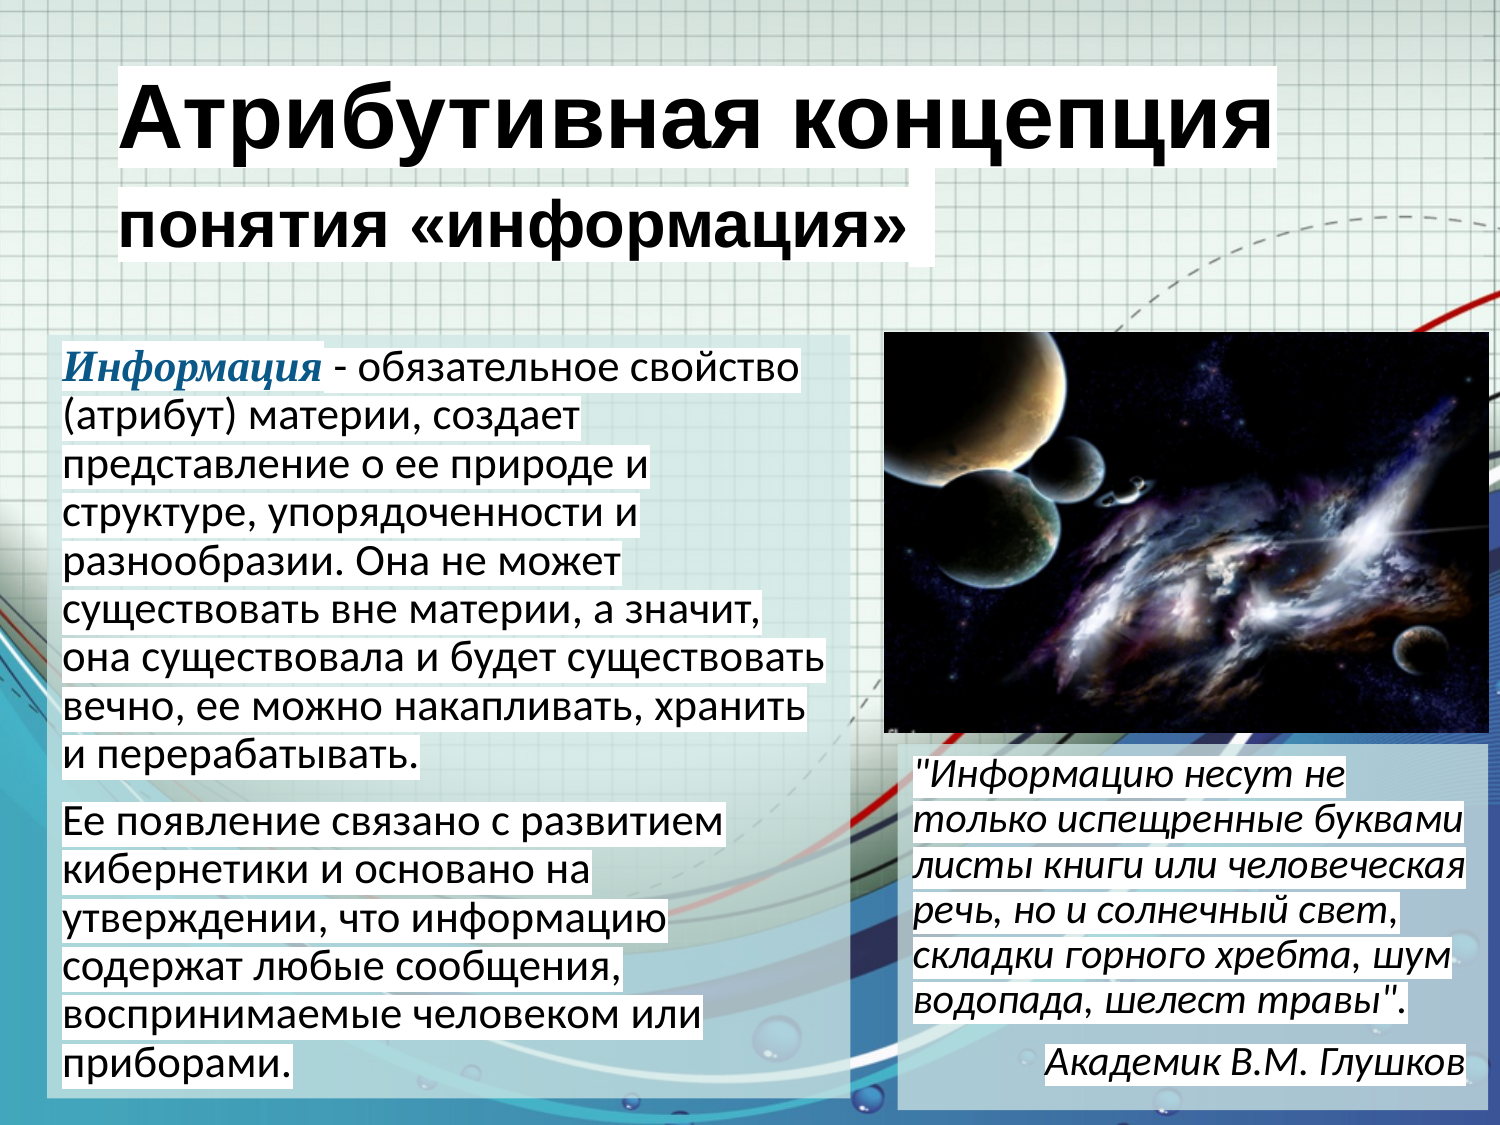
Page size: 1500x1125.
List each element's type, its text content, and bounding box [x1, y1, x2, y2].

list "Информацию несут не только испещренные буквами листы книги или человеческая речь, но и солнечный свет, складки горного хребта, шум водопада, шелест травы". Академик В.М. Глушков [897, 744, 1489, 1111]
title Атрибутивная концепция понятия «информация» [103, 49, 1397, 289]
list Информация - обязательное свойство (атрибут) материи, создает представление о ее природе и структуре, упорядоченности и разнообразии. Она не может существовать вне материи, а значит, она существовала и будет существовать вечно, ее можно накапливать, хранить и перерабатывать. Ее появление связано с развитием кибернетики и основано на утверждении, что информацию содержат любые сообщения, воспринимаемые человеком или приборами. [47, 334, 851, 1099]
picture [0, 0, 1500, 1125]
